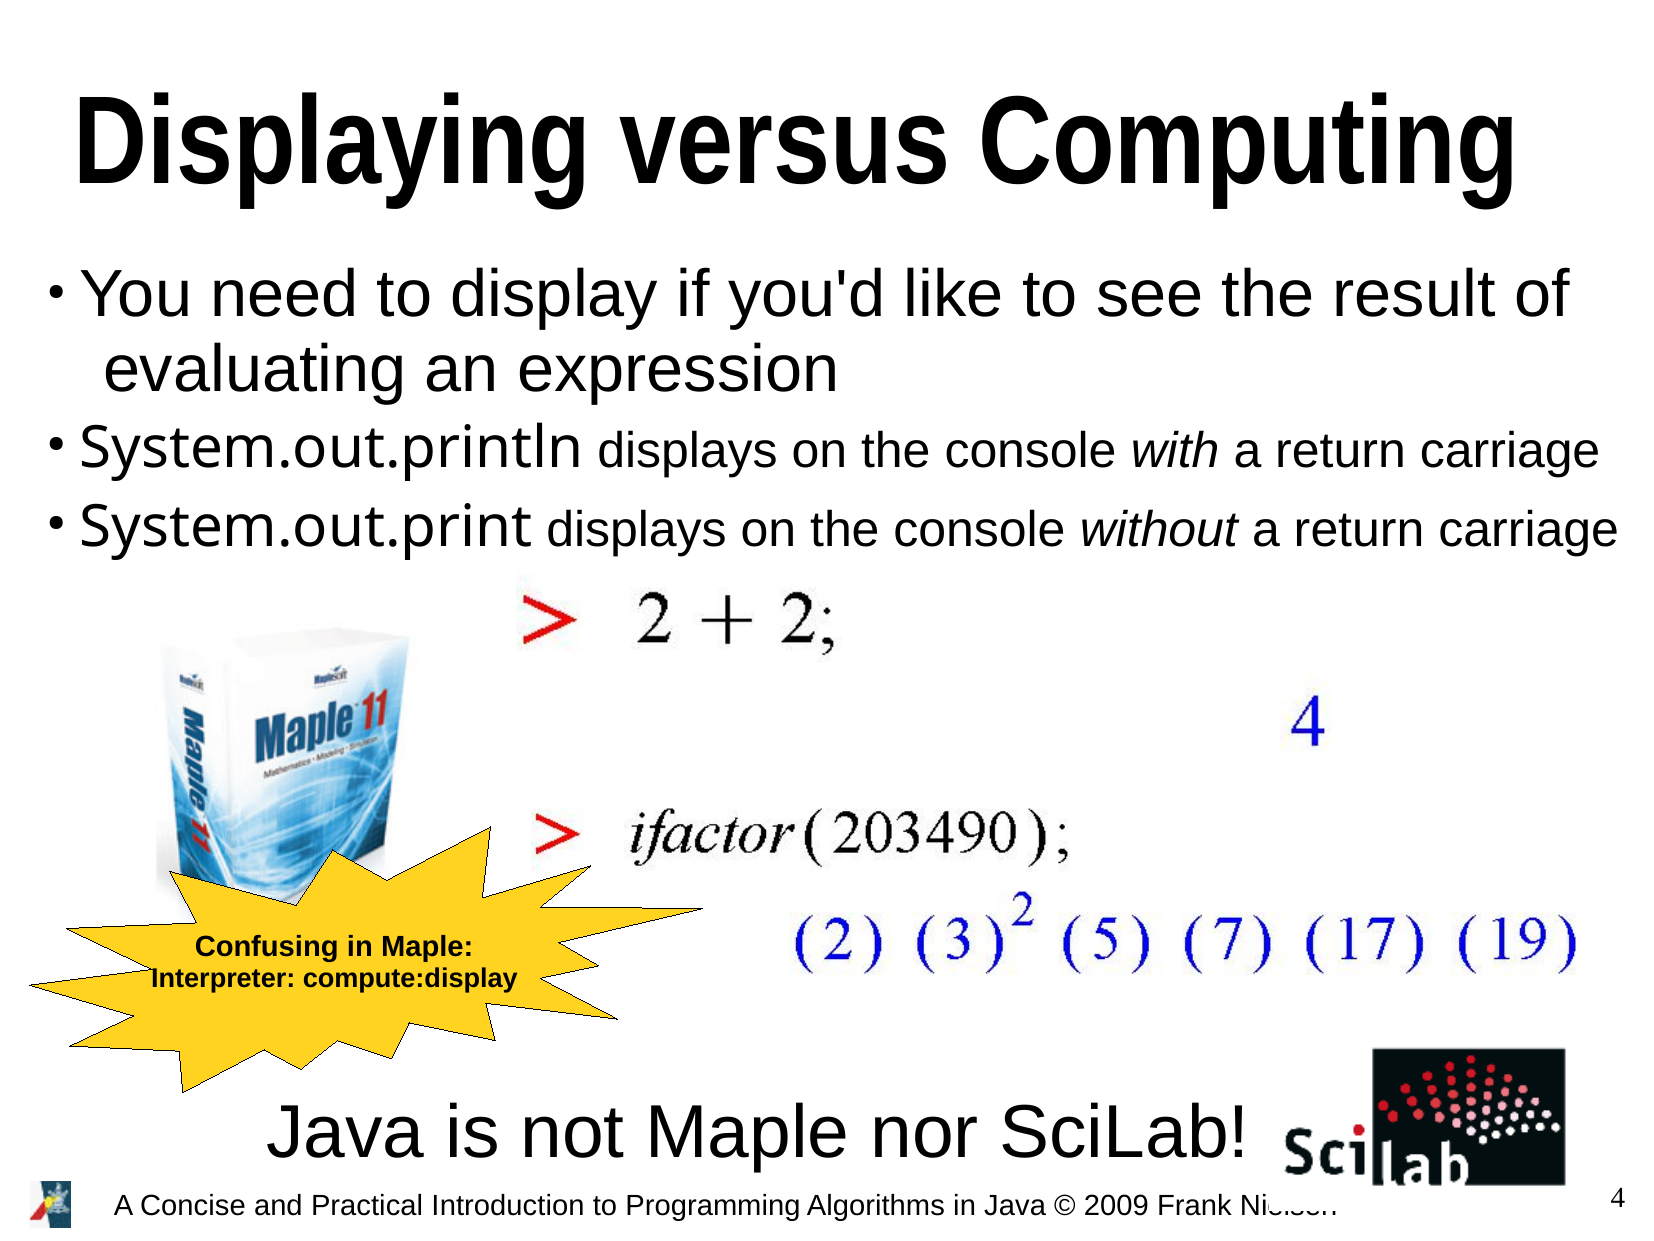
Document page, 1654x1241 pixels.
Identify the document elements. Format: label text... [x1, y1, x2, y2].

text_box Displaying versus Computing [59, 59, 1535, 217]
picture [29, 1181, 71, 1228]
picture [516, 561, 1359, 768]
picture [531, 797, 1595, 984]
text_box Java is not Maple nor SciLab! [251, 1082, 1266, 1182]
text_box You need to display if you'd like to see the result of evaluating an expression System.out.println displays on the console with a return carriage System.out.print displays on the console without a return carriage [32, 248, 1628, 547]
picture [1269, 1029, 1583, 1211]
picture [130, 620, 443, 925]
text_box Confusing in Maple: Interpreter: compute:display [29, 826, 703, 1093]
